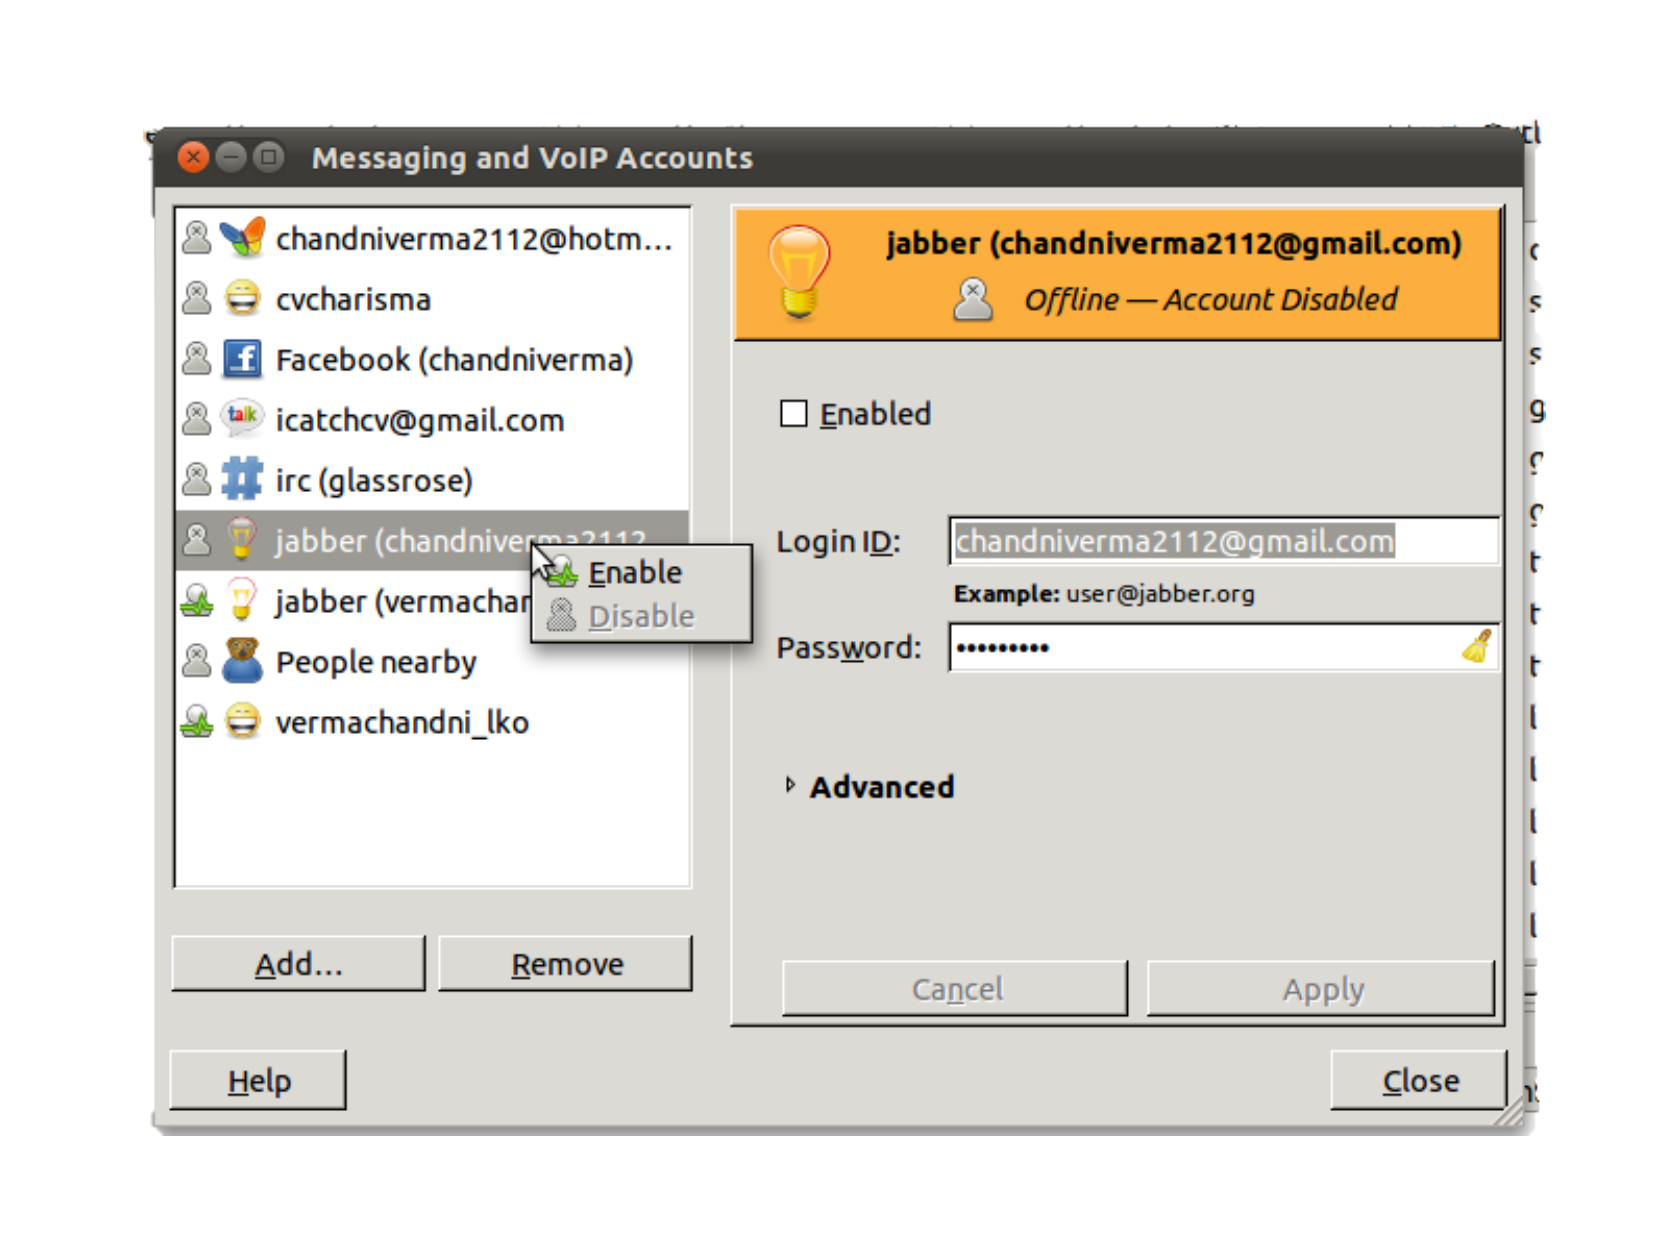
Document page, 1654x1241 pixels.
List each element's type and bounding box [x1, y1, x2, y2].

picture [143, 119, 1546, 1136]
